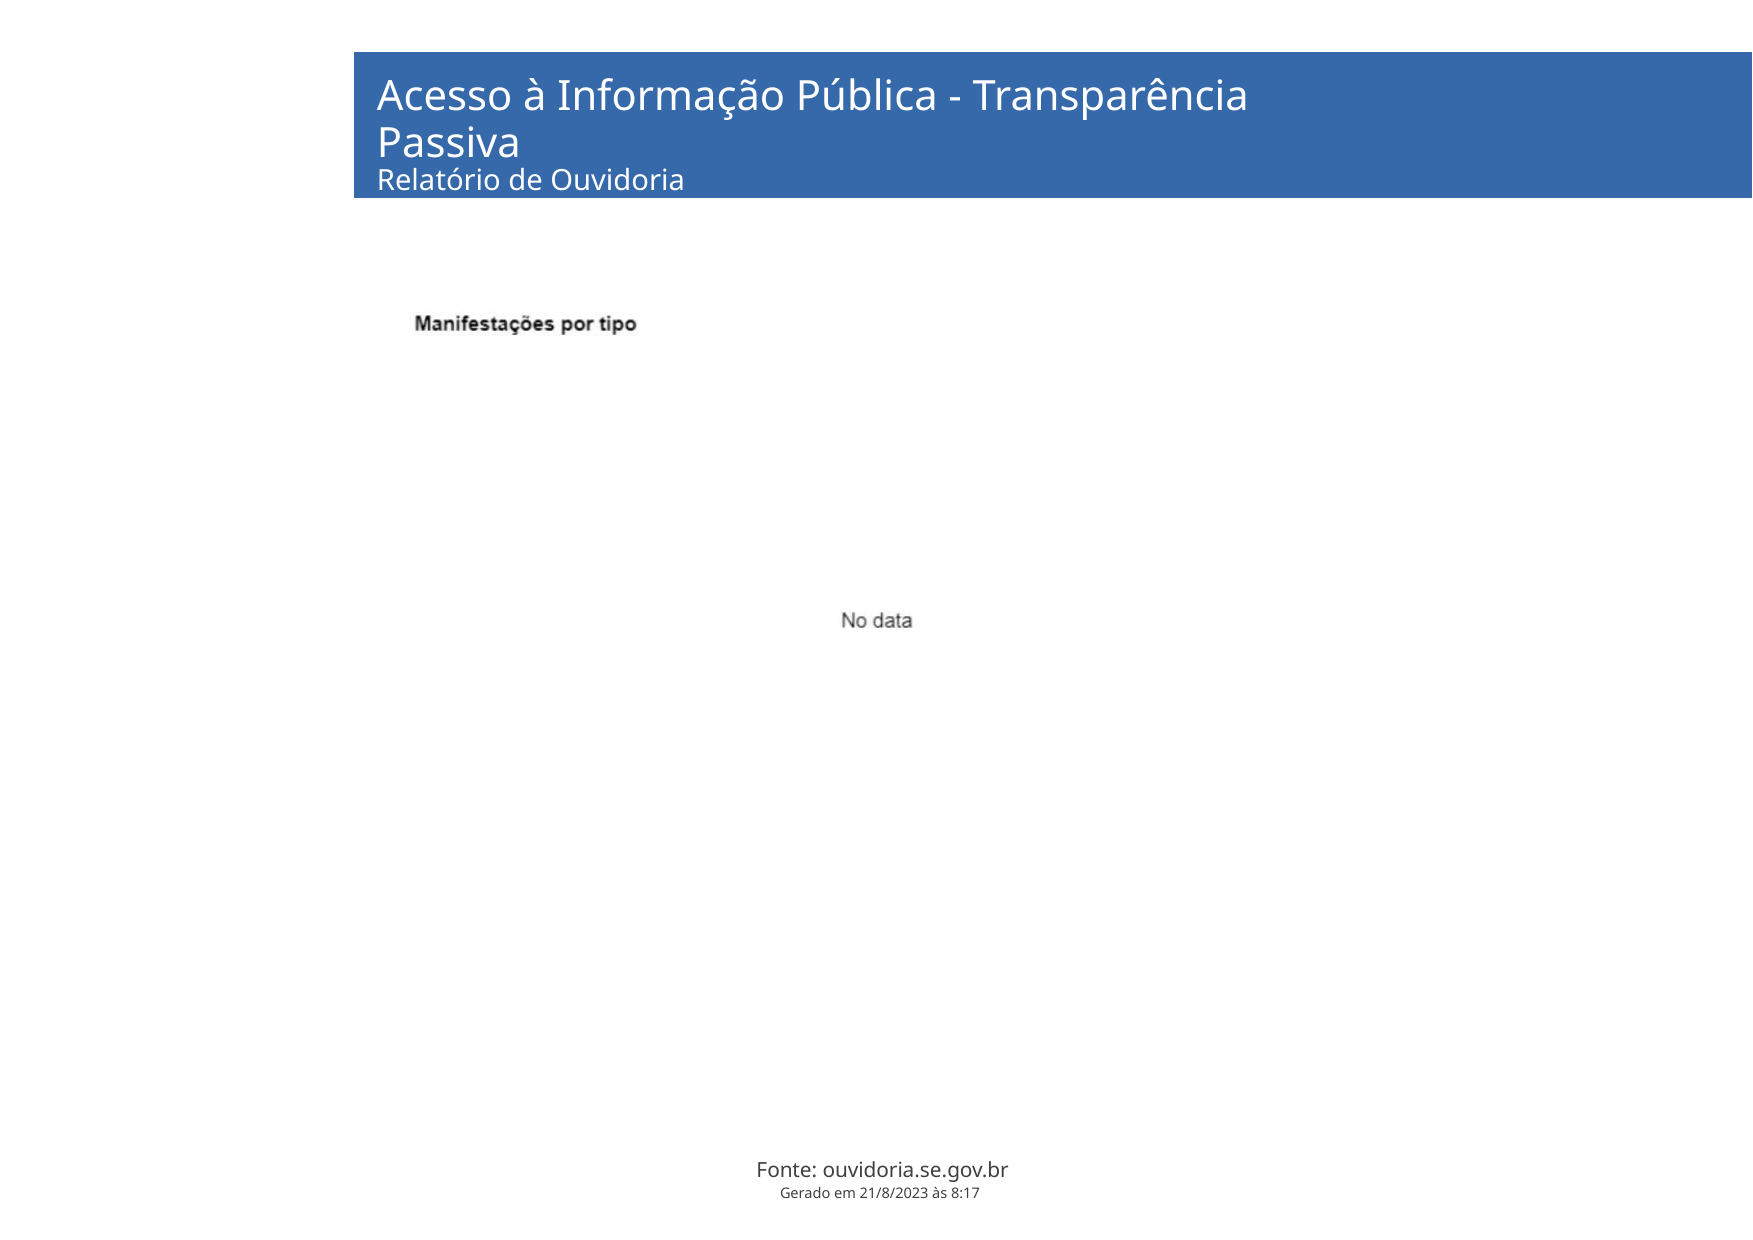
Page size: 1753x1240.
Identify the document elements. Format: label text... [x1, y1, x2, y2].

text_box Fonte: ouvidoria.se.gov.br [756, 1158, 1023, 1182]
text_box [354, 52, 1752, 198]
text_box Acesso à Informação Pública - Transparência Passiva Relatório de Ouvidoria SETUR - Julho a Julho de 2023 [376, 72, 1403, 228]
text_box Gerado em 21/8/2023 às 8:17 [780, 1184, 999, 1202]
text_box [155, 211, 1599, 1028]
